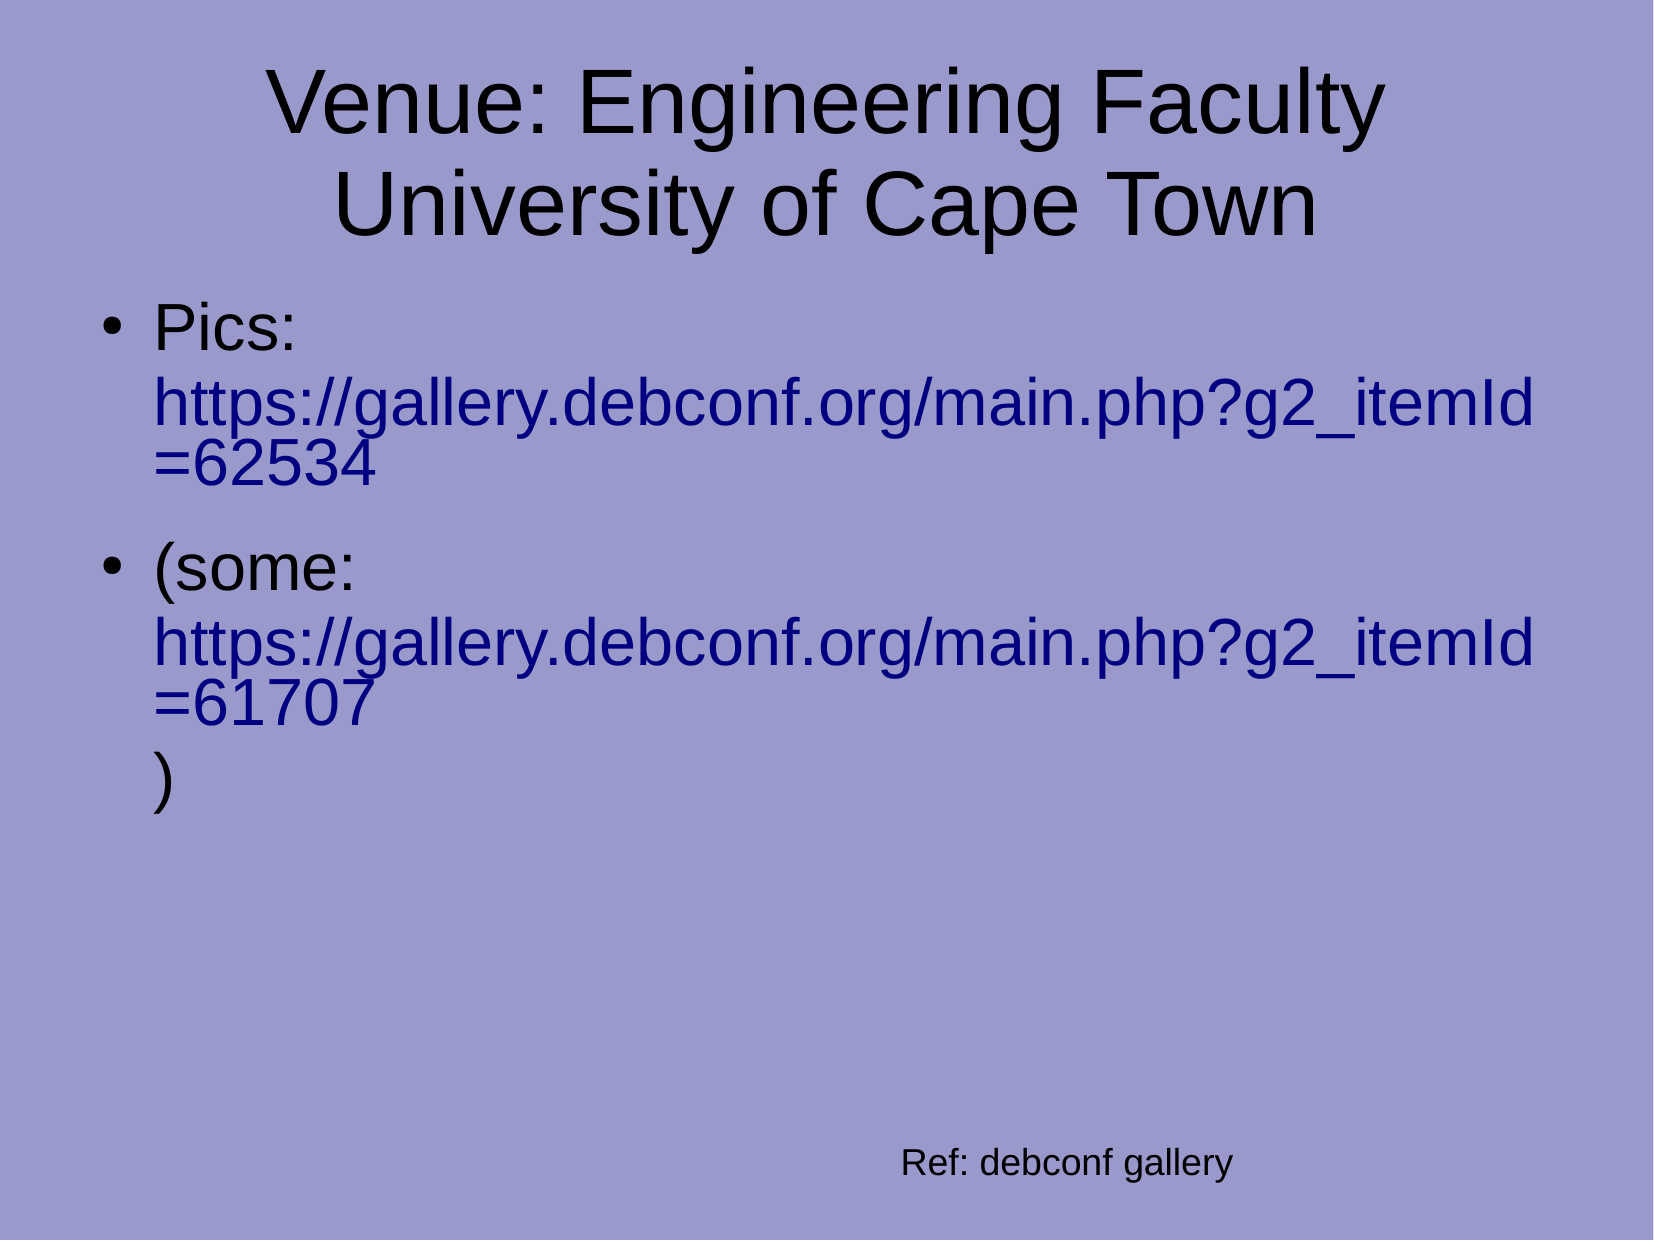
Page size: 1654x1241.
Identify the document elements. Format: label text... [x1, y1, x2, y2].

list Pics: https://gallery.debconf.org/main.php?g2_itemId=62534 (some: https://gallery.debconf.org/main.php?g2_itemId=61707) [82, 290, 1571, 1010]
text_box Ref: debconf gallery [885, 1133, 1249, 1191]
title Venue: Engineering Faculty University of Cape Town [82, 49, 1571, 257]
